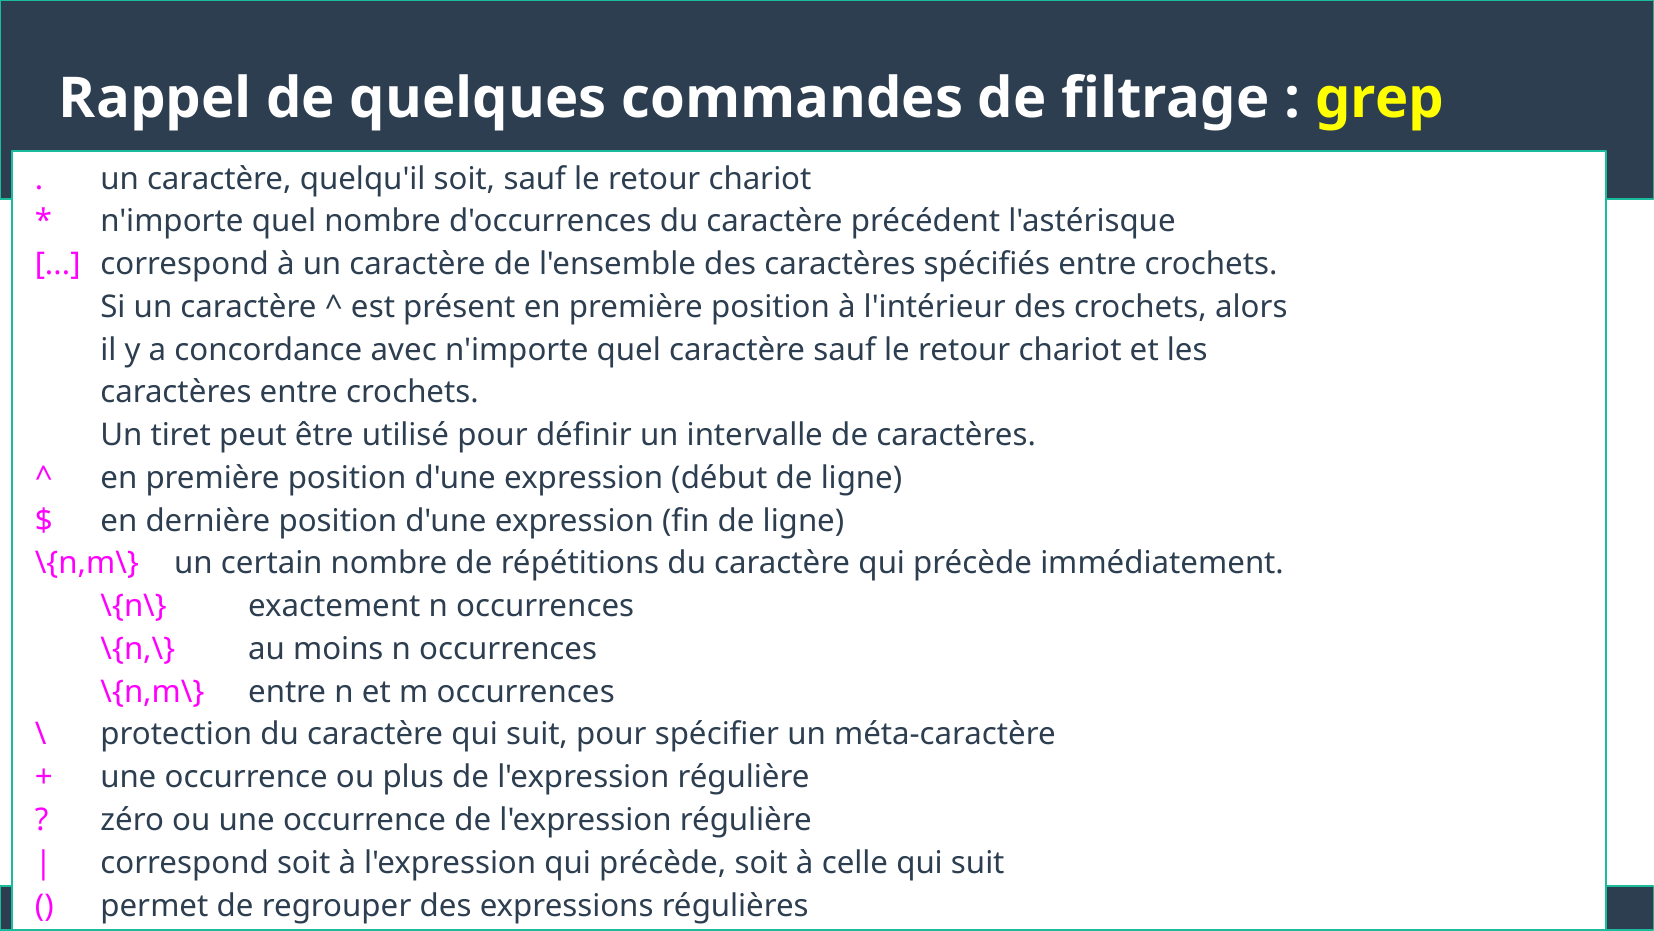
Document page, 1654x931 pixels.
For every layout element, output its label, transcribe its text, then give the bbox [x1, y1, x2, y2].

text_box . un caractère, quelqu'il soit, sauf le retour chariot * n'importe quel nombre d'occurrences du caractère précédent l'astérisque [...] correspond à un caractère de l'ensemble des caractères spécifiés entre crochets. Si un caractère ^ est présent en première position à l'intérieur des crochets, alors il y a concordance avec n'importe quel caractère sauf le retour chariot et les caractères entre crochets. Un tiret peut être utilisé pour définir un intervalle de caractères. ^ en première position d'une expression (début de ligne) $ en dernière position d'une expression (fin de ligne) \{n,m\} un certain nombre de répétitions du caractère qui précède immédiatement. \{n\} exactement n occurrences \{n,\} au moins n occurrences \{n,m\} entre n et m occurrences \ protection du caractère qui suit, pour spécifier un méta-caractère + une occurrence ou plus de l'expression régulière ? zéro ou une occurrence de l'expression régulière | correspond soit à l'expression qui précède, soit à celle qui suit () permet de regrouper des expressions régulières [11, 150, 1607, 931]
title Rappel de quelques commandes de filtrage : grep [59, 37, 1595, 150]
